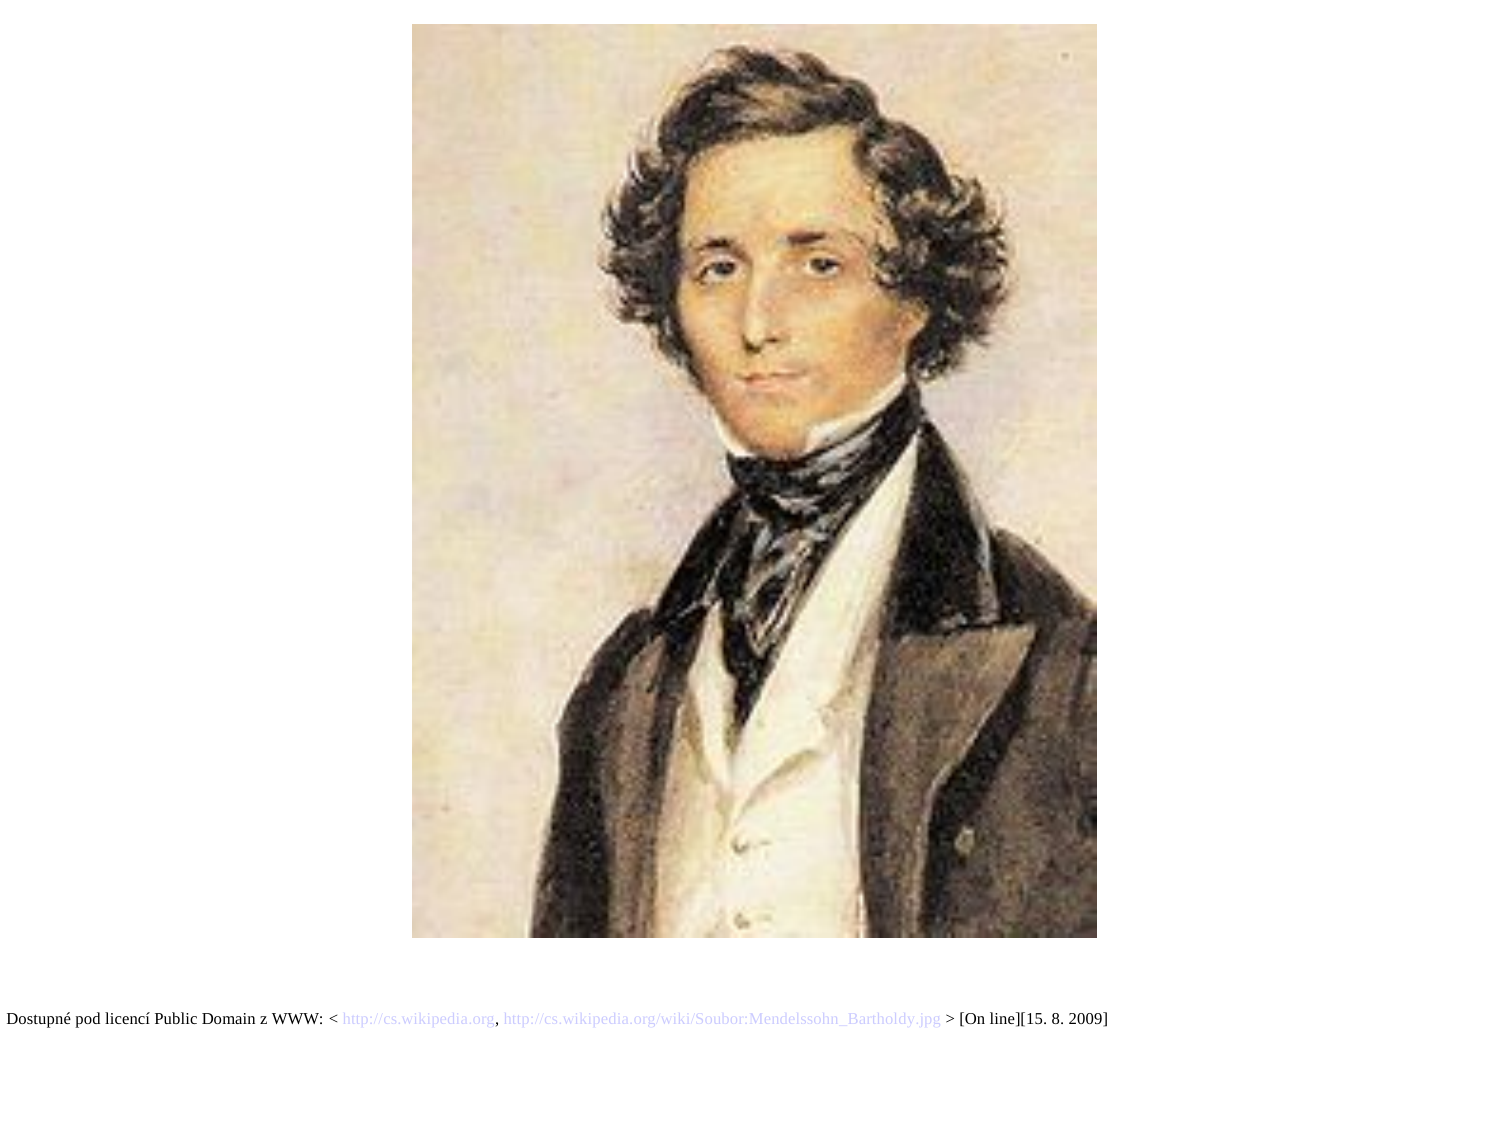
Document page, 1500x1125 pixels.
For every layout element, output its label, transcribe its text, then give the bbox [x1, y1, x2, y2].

text_box Dostupné pod licencí Public Domain z WWW: < http://cs.wikipedia.org, http://cs.wikipedia.org/wiki/Soubor:Mendelssohn_Bartholdy.jpg > [On line][15. 8. 2009] [0, 999, 1124, 1036]
picture [412, 24, 1097, 938]
